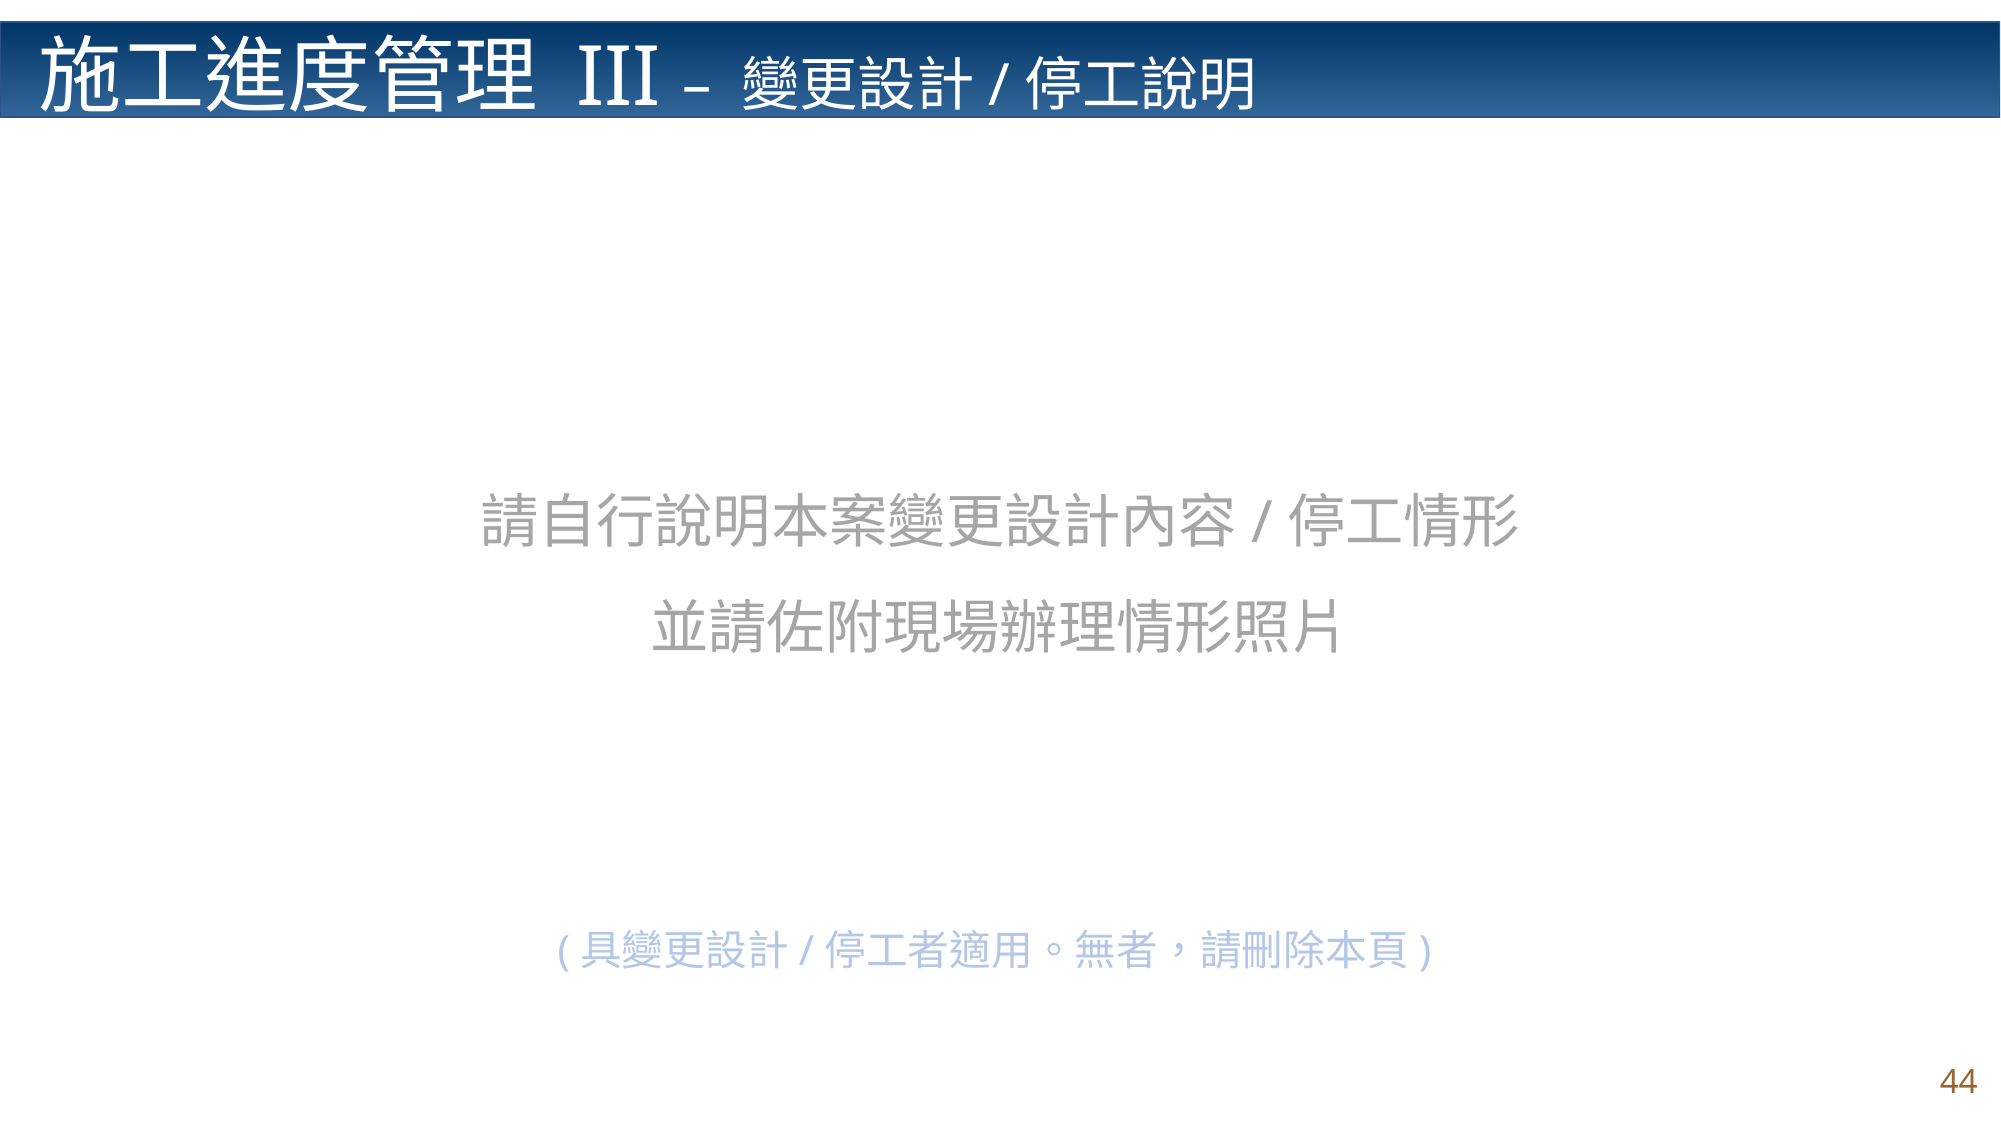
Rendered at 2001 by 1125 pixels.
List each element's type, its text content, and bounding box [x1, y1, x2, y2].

text_box 施工進度管理 III – 變更設計/停工說明 [49, 72, 66, 107]
text_box 施工進度管理 III – 變更設計/停工說明 [23, 14, 1374, 107]
text_box 請自行說明本案變更設計內容/停工情形 並請佐附現場辦理情形照片 [0, 476, 2001, 669]
text_box (具變更設計/停工者適用。無者，請刪除本頁) [0, 786, 2000, 1112]
